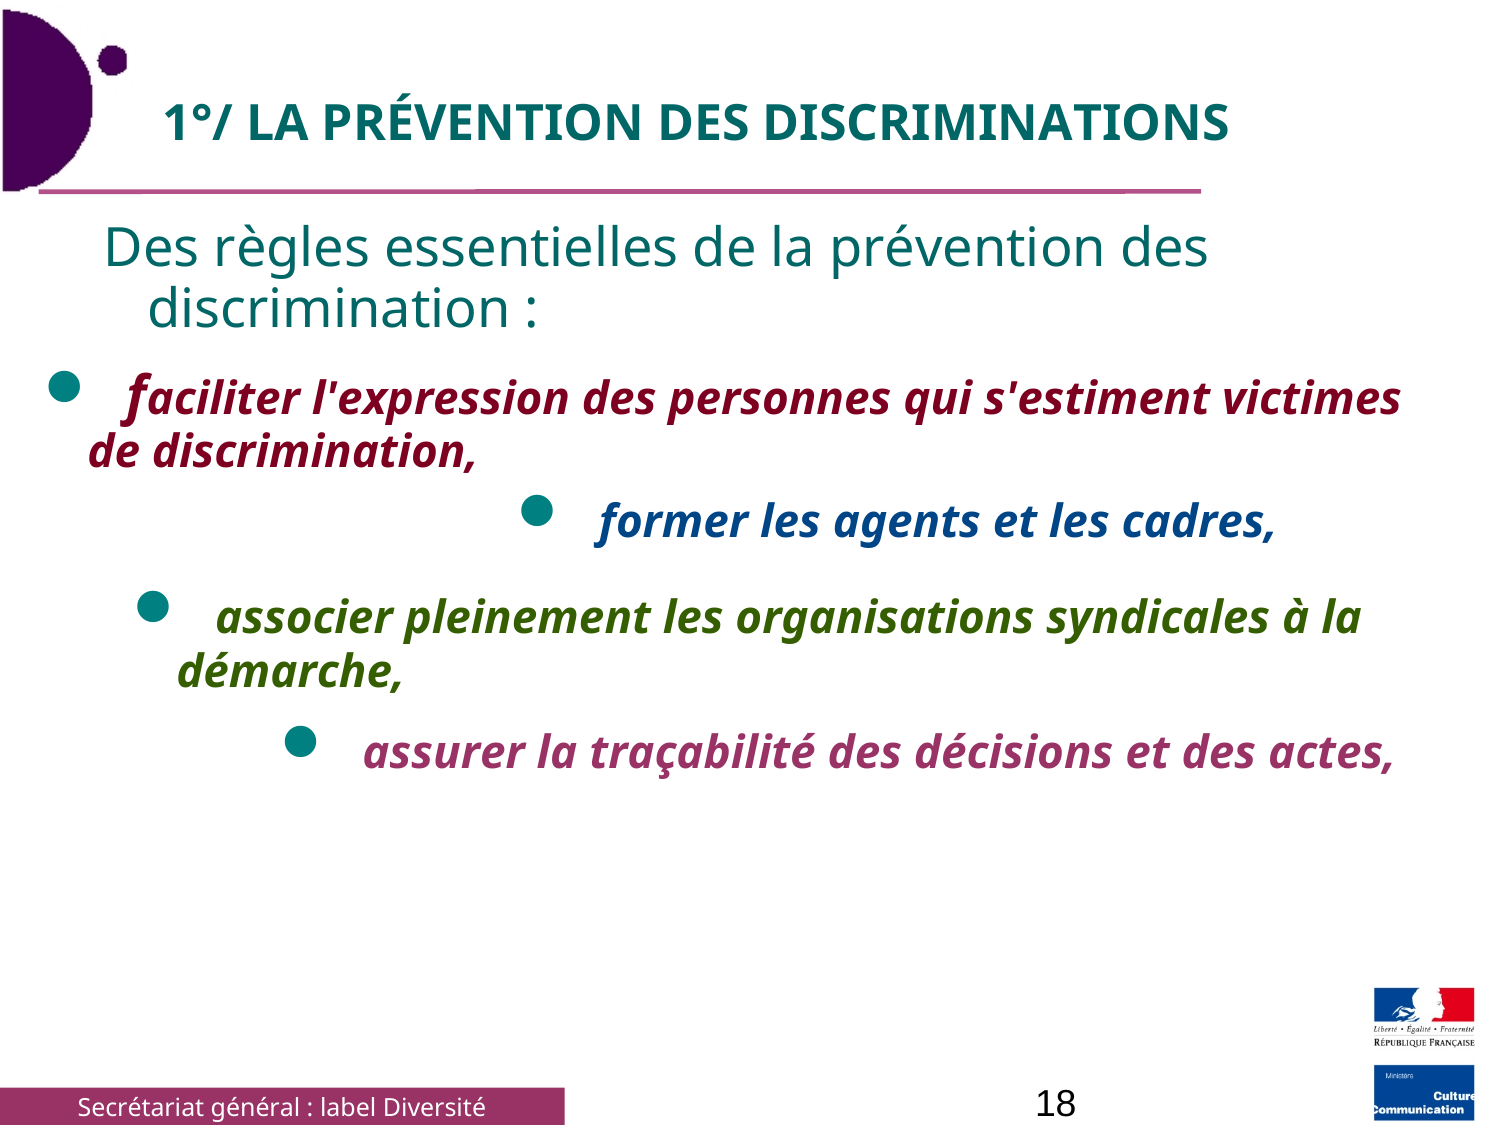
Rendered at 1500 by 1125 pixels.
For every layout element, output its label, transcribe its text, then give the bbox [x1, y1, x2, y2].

text_box 1°/ LA PRÉVENTION DES DISCRIMINATIONS [147, 81, 1418, 160]
text_box former les agents et les cadres, [502, 477, 1329, 561]
text_box faciliter l'expression des personnes qui s'estiment victimes de discrimination, [29, 354, 1477, 503]
text_box associer pleinement les organisations syndicales à la démarche, [118, 574, 1447, 709]
picture [0, 0, 149, 204]
picture [1370, 979, 1477, 1125]
text_box <numéro> [1020, 1071, 1370, 1125]
text_box assurer la traçabilité des décisions et des actes, [265, 708, 1447, 827]
text_box Des règles essentielles de la prévention des discrimination : [88, 206, 1477, 384]
